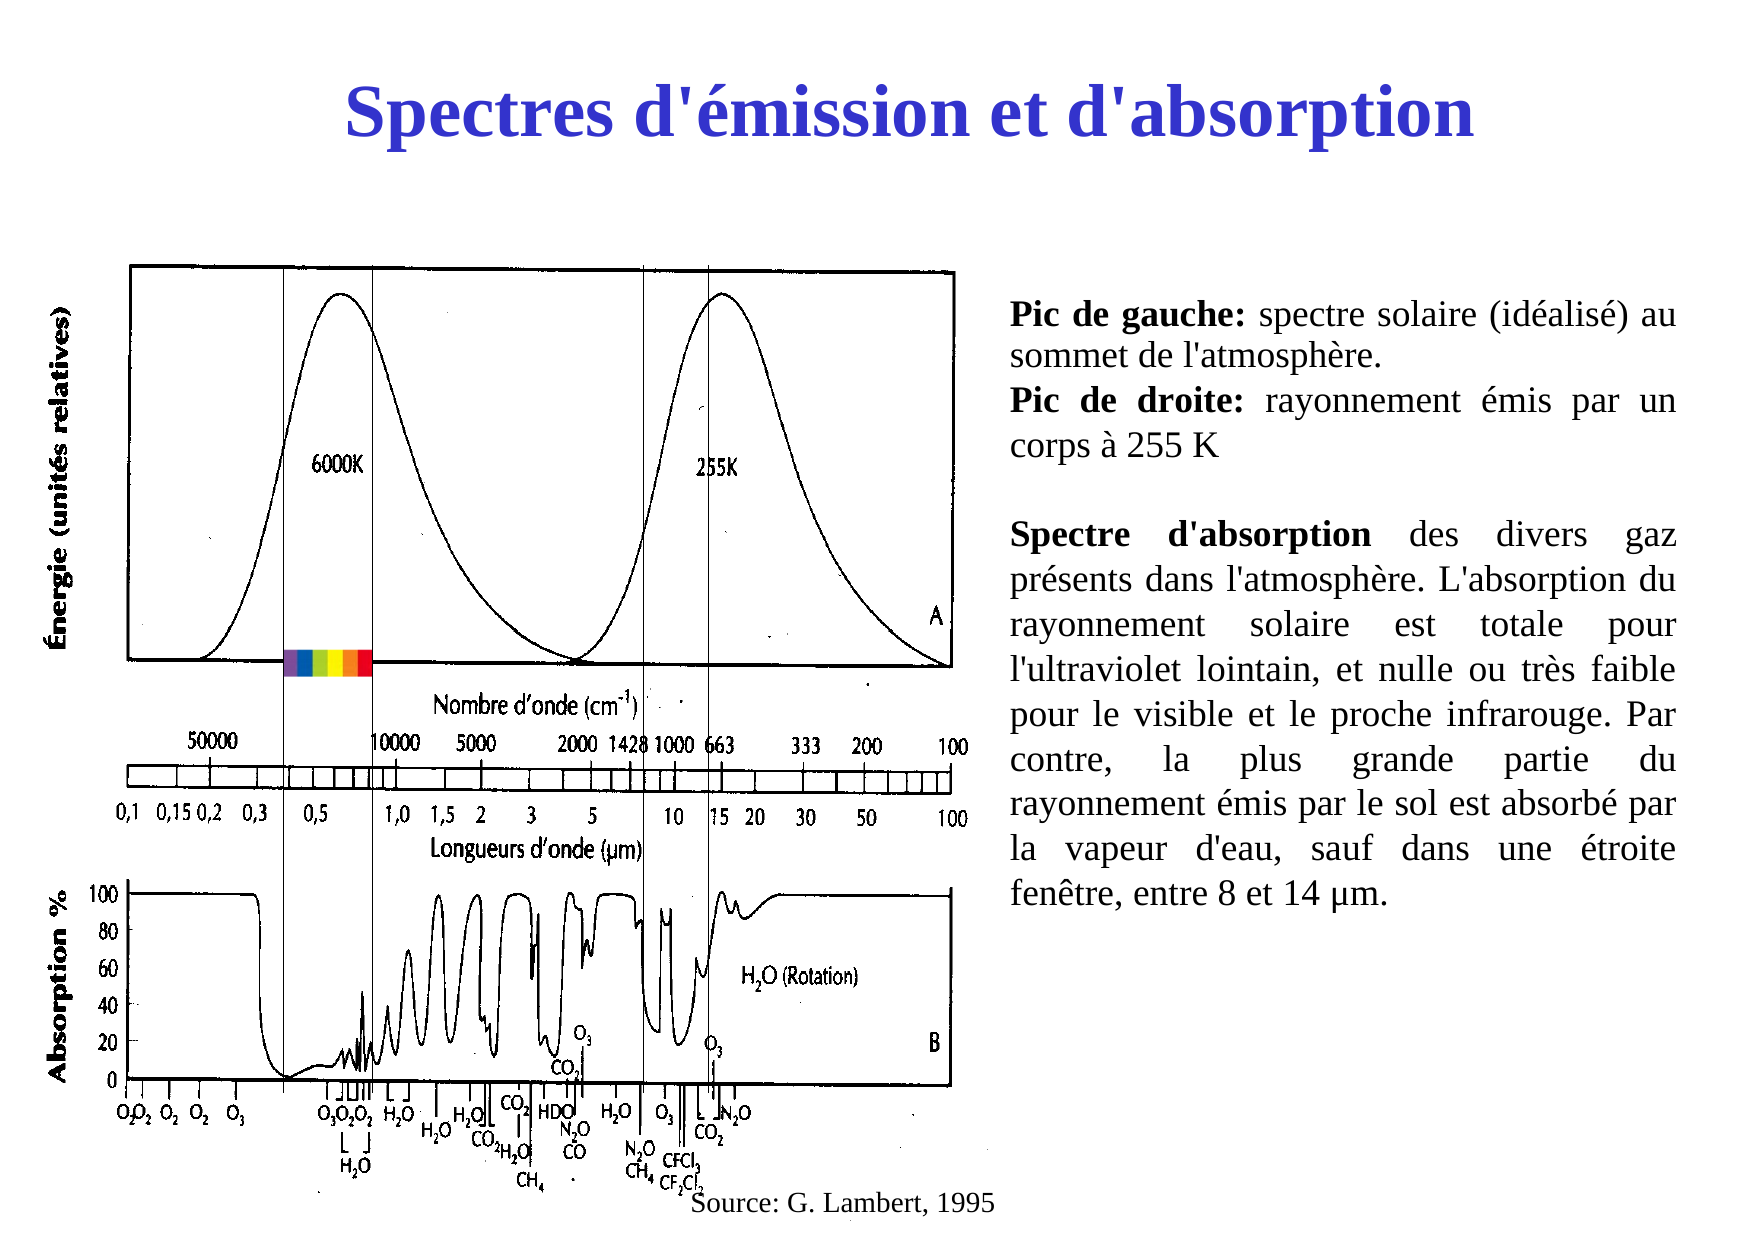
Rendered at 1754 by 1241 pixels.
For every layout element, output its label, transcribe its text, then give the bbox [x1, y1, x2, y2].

text_box Source: G. Lambert, 1995 [512, 1178, 1011, 1227]
title Spectres d'émission et d'absorption [211, 47, 1610, 176]
picture [15, 205, 1051, 1228]
text_box Pic de gauche: spectre solaire (idéalisé) au sommet de l'atmosphère. Pic de droite: rayonnement émis par un corps à 255 K Spectre d'absorption des divers gaz présents dans l'atmosphère. L'absorption du rayonnement solaire est totale pour l'ultraviolet lointain, et nulle ou très faible pour le visible et le proche infrarouge. Par contre, la plus grande partie du rayonnement émis par le sol est absorbé par la vapeur d'eau, sauf dans une étroite fenêtre, entre 8 et 14 μm. [995, 284, 1693, 922]
